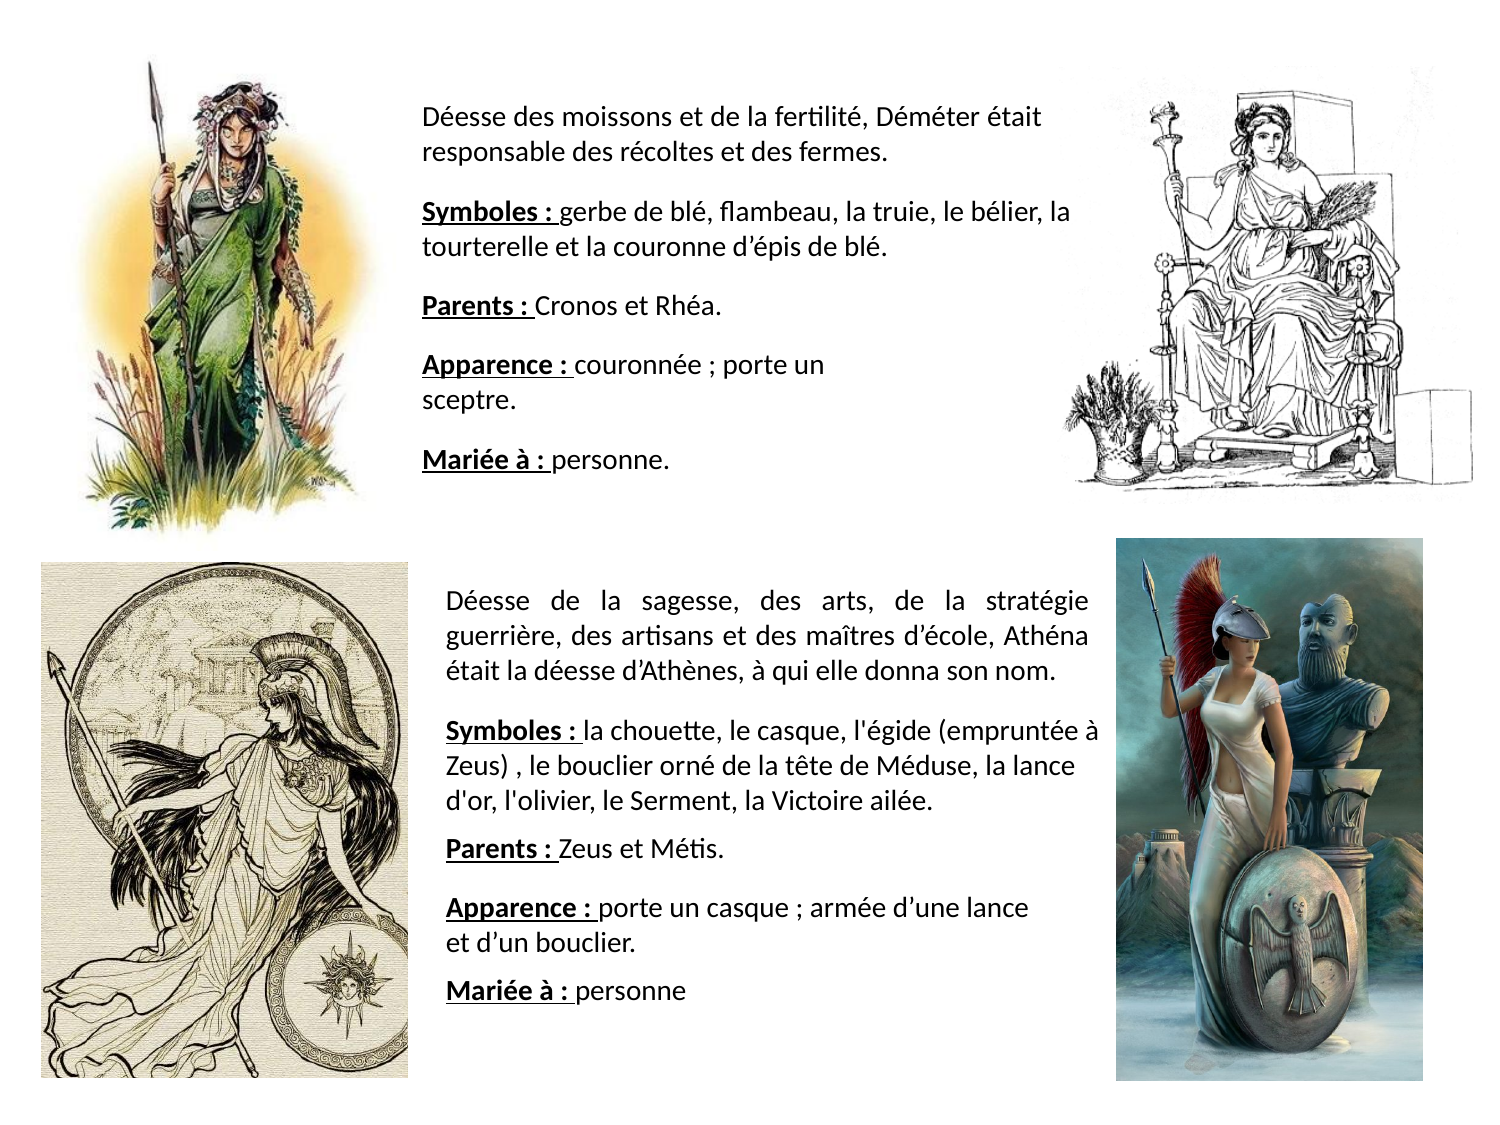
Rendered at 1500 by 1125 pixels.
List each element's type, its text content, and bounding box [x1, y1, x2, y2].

text_box Symboles : gerbe de blé, flambeau, la truie, le bélier, la tourterelle et la couronne d’épis de blé. [407, 184, 1128, 270]
text_box Apparence : couronnée ; porte un sceptre. [407, 338, 857, 423]
text_box Déesse des moissons et de la fertilité, Déméter était responsable des récoltes et des fermes. [407, 89, 1058, 175]
picture [1057, 66, 1483, 504]
text_box Mariée à : personne [431, 964, 727, 1014]
picture [1116, 538, 1423, 1081]
text_box Déesse de la sagesse, des arts, de la stratégie guerrière, des artisans et des maîtres d’école, Athéna était la déesse d’Athènes, à qui elle donna son nom. [431, 574, 1105, 694]
text_box Symboles : la chouette, le casque, l'égide (empruntée à Zeus) , le bouclier orné de la tête de Méduse, la lance d'or, l'olivier, le Serment, la Victoire ailée. [431, 704, 1117, 824]
picture [41, 562, 408, 1078]
text_box Parents : Zeus et Métis. [431, 822, 857, 873]
text_box Mariée à : personne. [407, 432, 857, 483]
text_box Parents : Cronos et Rhéa. [407, 278, 951, 329]
text_box Apparence : porte un casque ; armée d’une lance et d’un bouclier. [431, 881, 1058, 967]
picture [38, 54, 416, 551]
